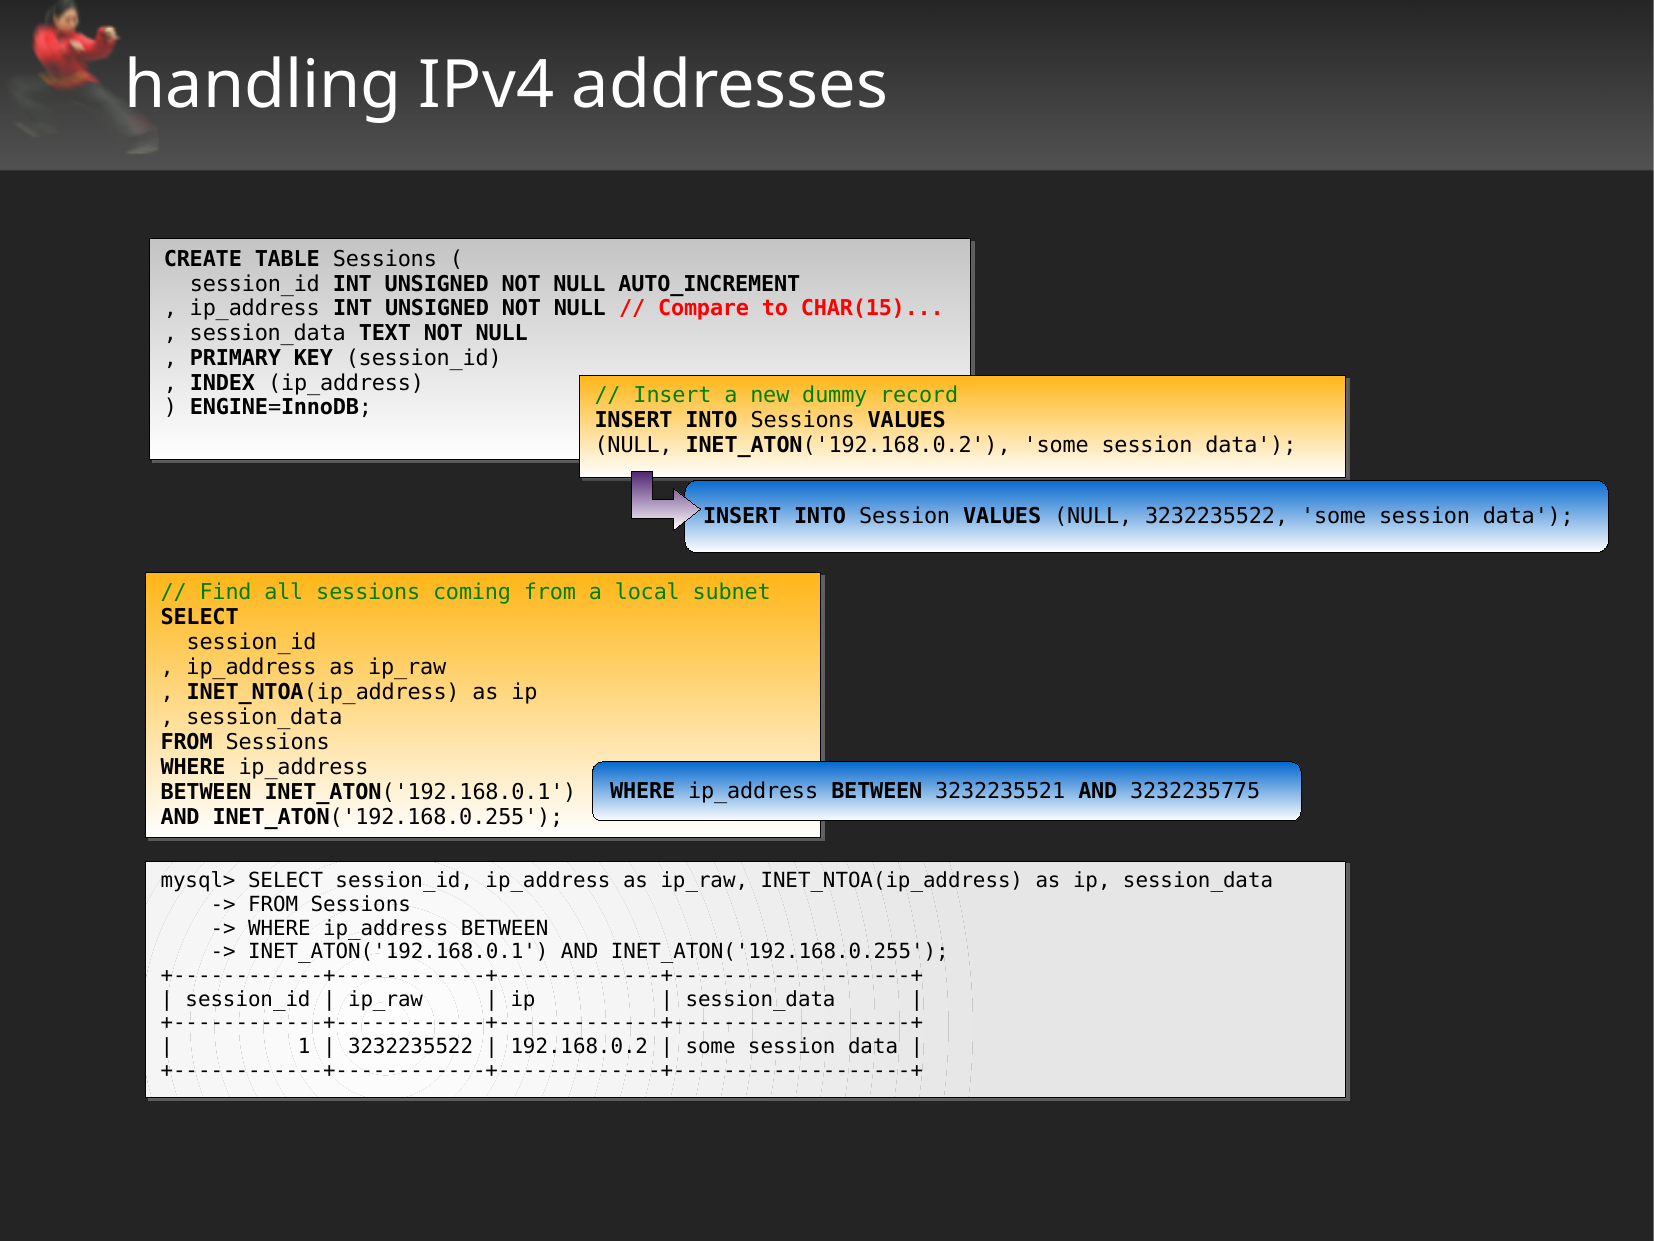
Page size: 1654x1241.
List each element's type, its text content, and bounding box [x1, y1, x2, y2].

text_box CREATE TABLE Sessions ( session_id INT UNSIGNED NOT NULL AUTO_INCREMENT , ip_address INT UNSIGNED NOT NULL // Compare to CHAR(15)... , session_data TEXT NOT NULL , PRIMARY KEY (session_id) , INDEX (ip_address) ) ENGINE=InnoDB; [149, 238, 971, 460]
title handling IPv4 addresses [124, 39, 1625, 125]
text_box INSERT INTO Session VALUES (NULL, 3232235522, 'some session data'); [684, 480, 1609, 553]
picture [0, 0, 1654, 1241]
text_box // Find all sessions coming from a local subnet SELECT session_id , ip_address as ip_raw , INET_NTOA(ip_address) as ip , session_data FROM Sessions WHERE ip_address BETWEEN INET_ATON('192.168.0.1') AND INET_ATON('192.168.0.255'); [145, 572, 821, 838]
text_box WHERE ip_address BETWEEN 3232235521 AND 3232235775 [592, 761, 1302, 821]
text_box [631, 471, 701, 531]
text_box // Insert a new dummy record INSERT INTO Sessions VALUES (NULL, INET_ATON('192.168.0.2'), 'some session data'); [579, 375, 1346, 478]
text_box mysql> SELECT session_id, ip_address as ip_raw, INET_NTOA(ip_address) as ip, session_data -> FROM Sessions -> WHERE ip_address BETWEEN -> INET_ATON('192.168.0.1') AND INET_ATON('192.168.0.255'); +------------+------------+-------------+-------------------+ | session_id | ip_raw | ip | session_data | +------------+------------+-------------+-------------------+ | 1 | 3232235522 | 192.168.0.2 | some session data | +------------+------------+-------------+-------------------+ [145, 861, 1346, 1098]
